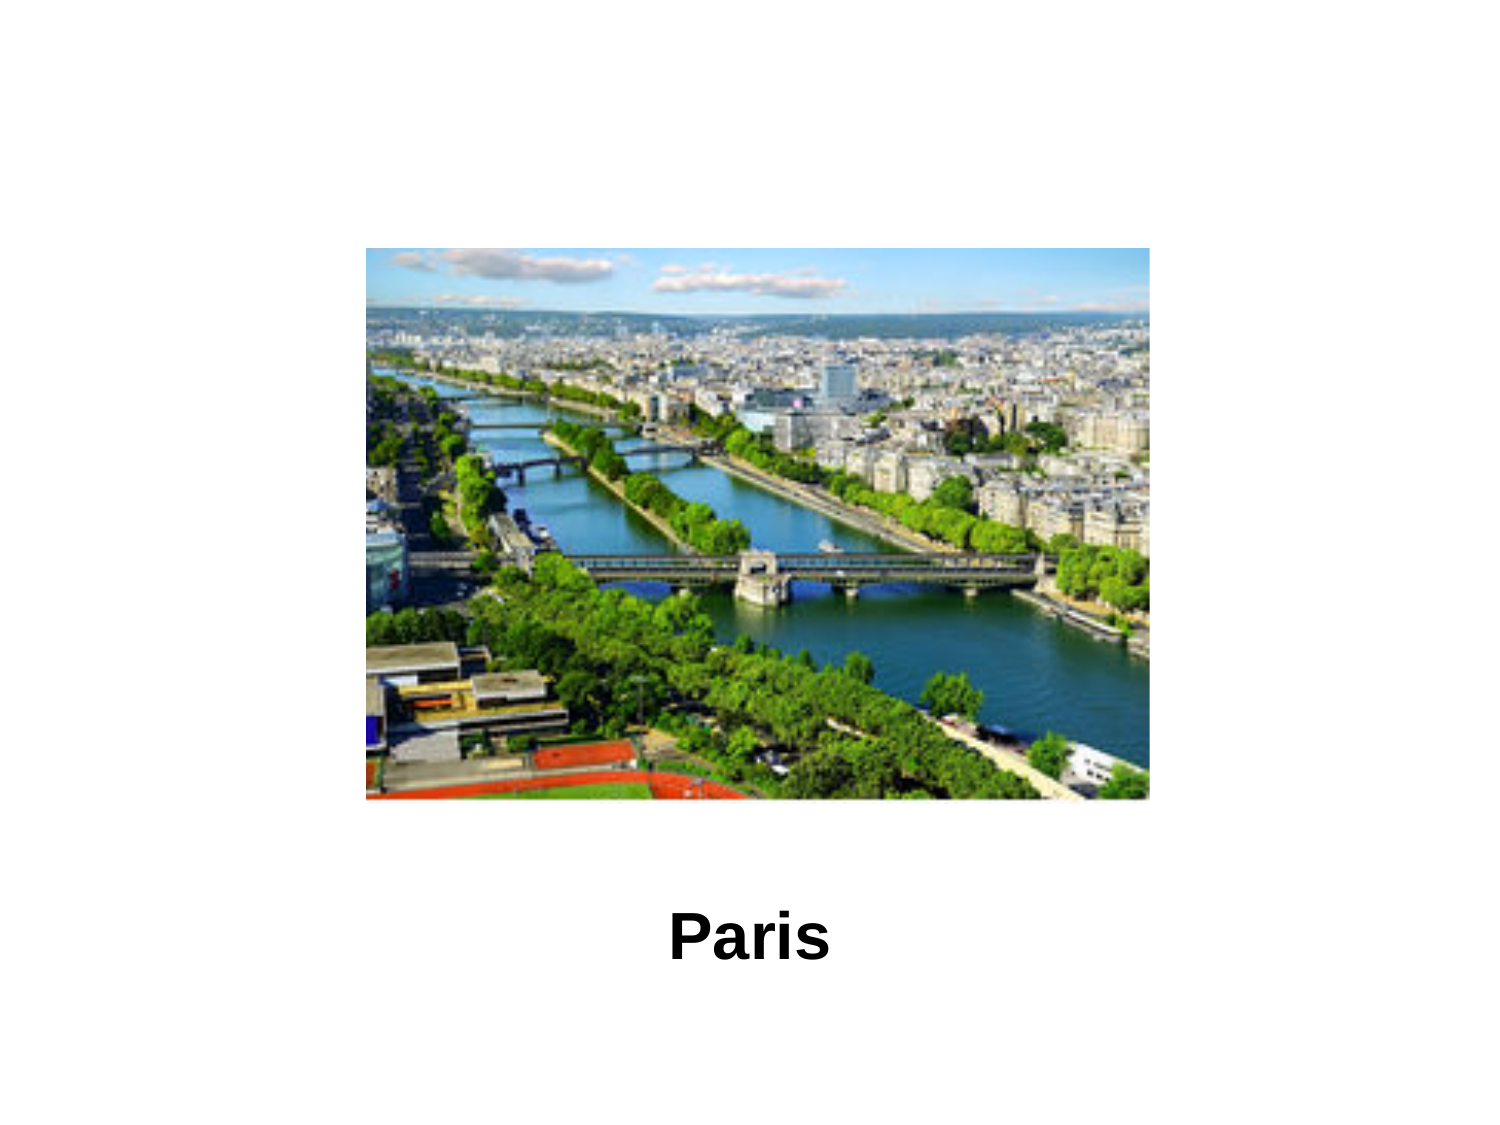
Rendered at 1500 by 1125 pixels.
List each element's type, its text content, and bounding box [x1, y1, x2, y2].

picture [366, 248, 1150, 804]
text_box Paris [0, 891, 1500, 1004]
